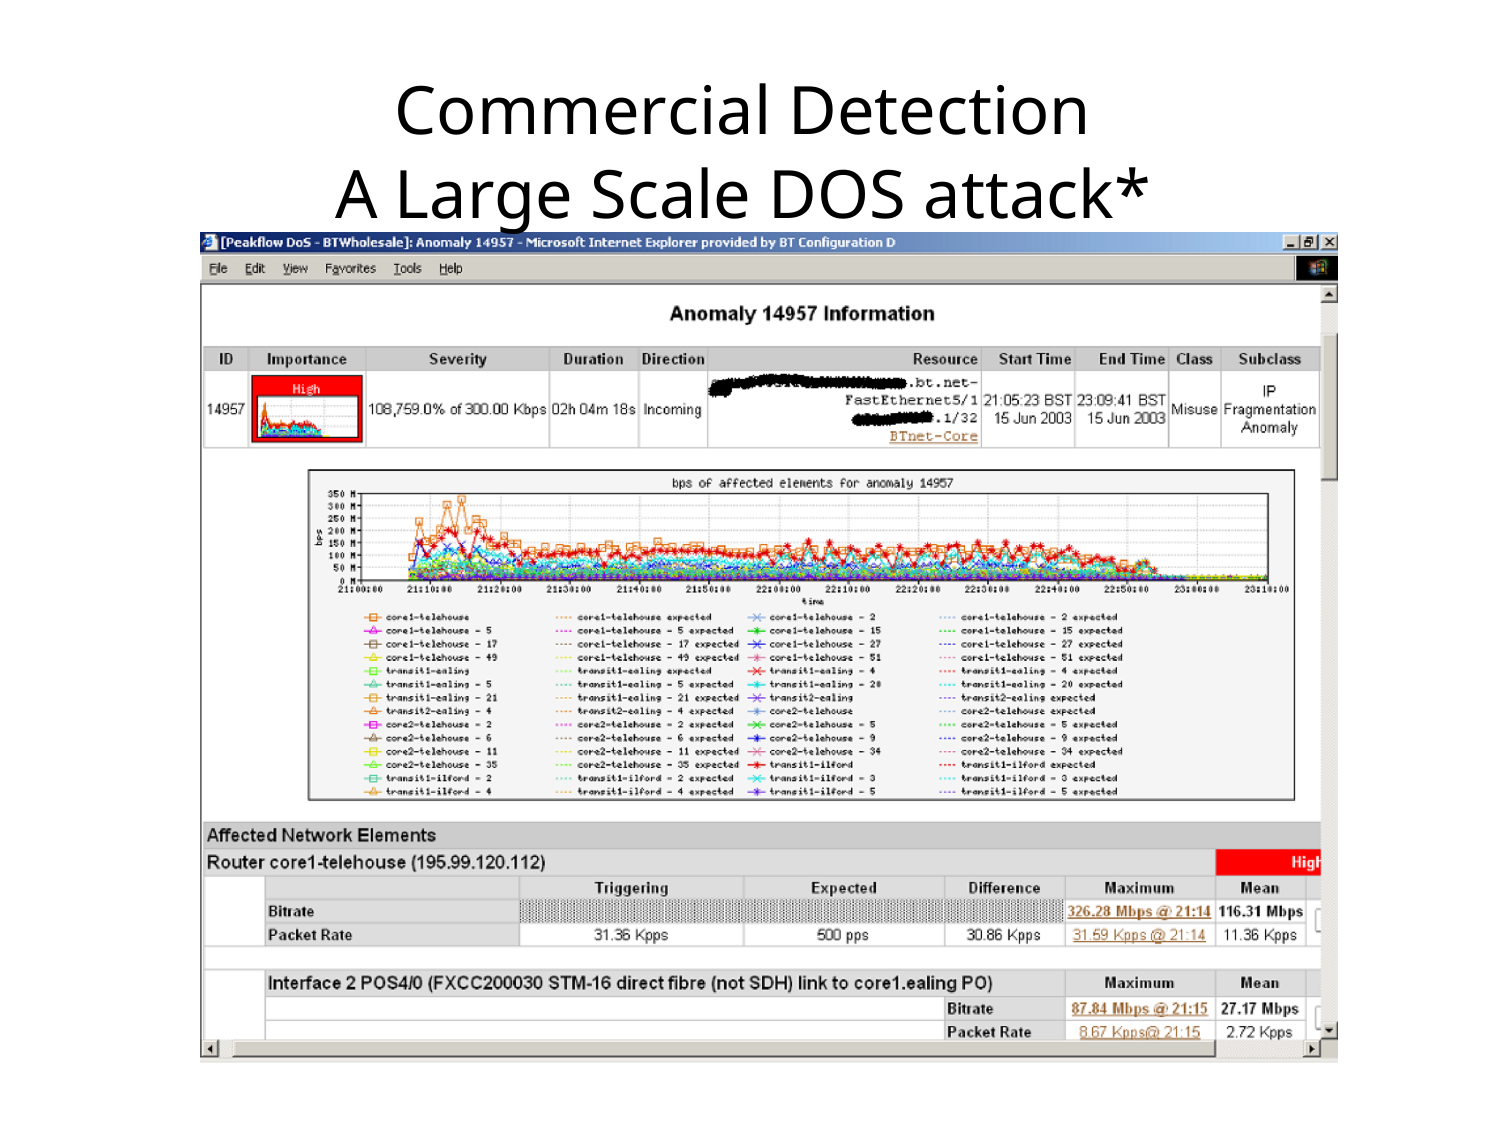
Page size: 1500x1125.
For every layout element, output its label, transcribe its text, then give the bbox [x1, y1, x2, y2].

title Commercial Detection A Large Scale DOS attack* [112, 0, 1388, 304]
picture [200, 304, 1338, 1063]
